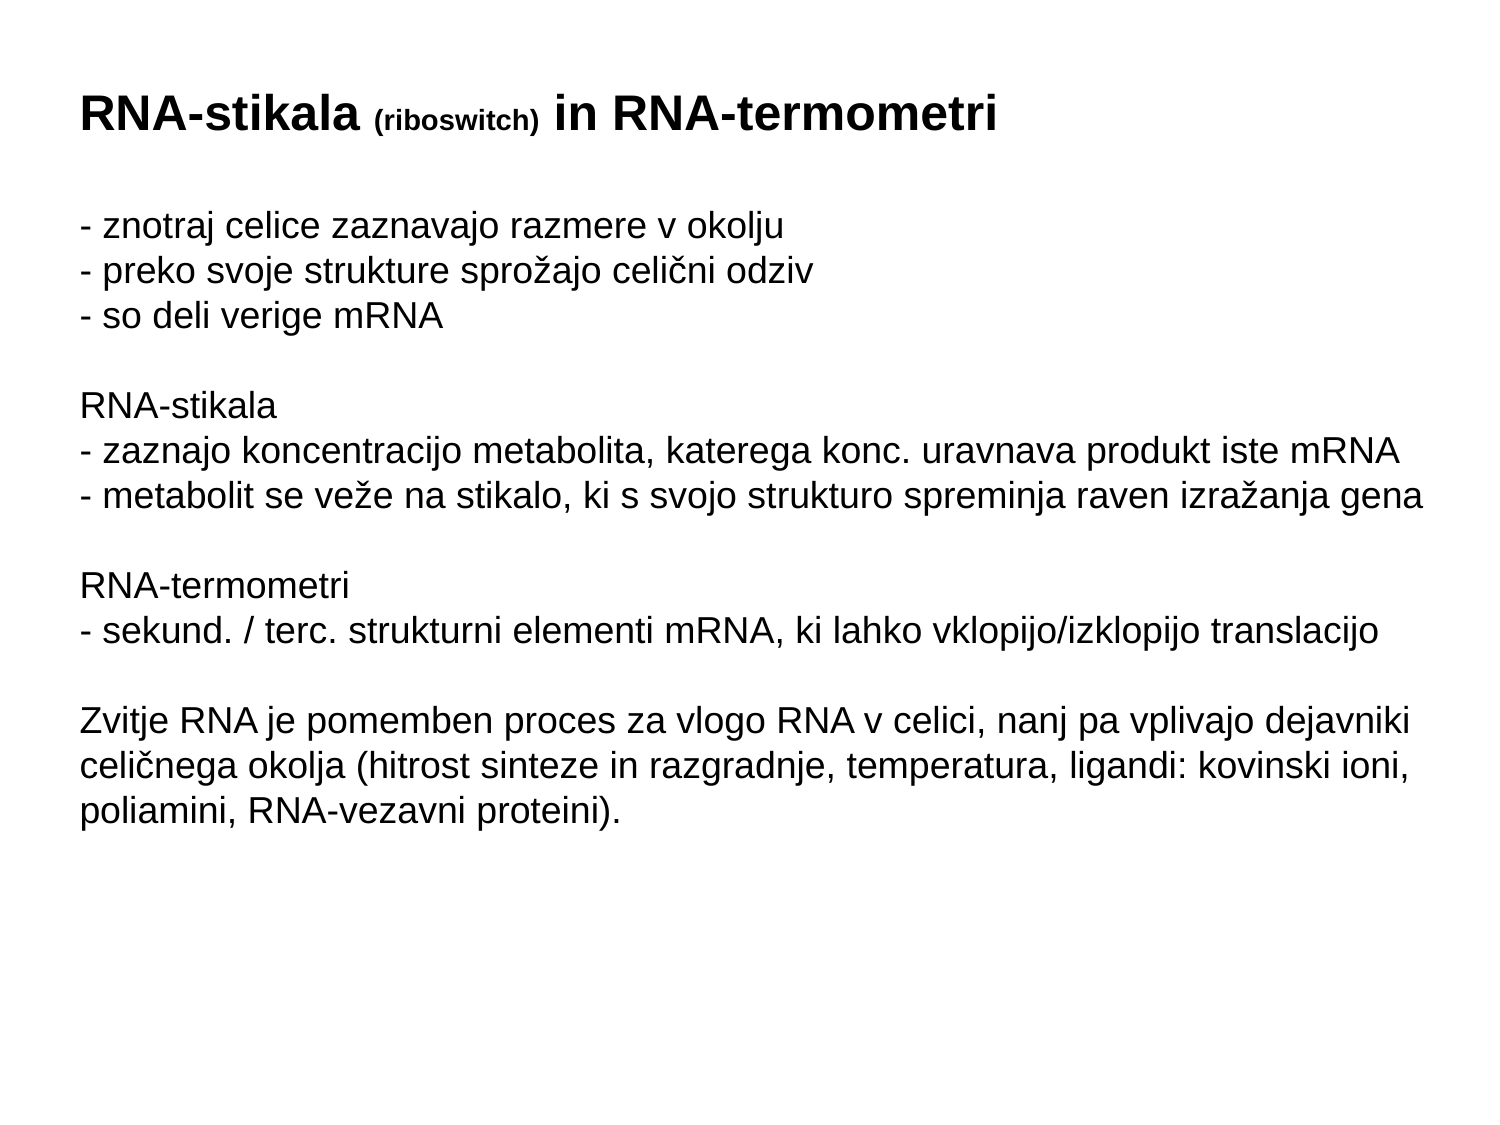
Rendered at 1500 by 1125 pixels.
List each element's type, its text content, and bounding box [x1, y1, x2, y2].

text_box RNA-stikala (riboswitch) in RNA-termometri - znotraj celice zaznavajo razmere v okolju - preko svoje strukture sprožajo celični odziv - so deli verige mRNA RNA-stikala - zaznajo koncentracijo metabolita, katerega konc. uravnava produkt iste mRNA - metabolit se veže na stikalo, ki s svojo strukturo spreminja raven izražanja gena RNA-termometri - sekund. / terc. strukturni elementi mRNA, ki lahko vklopijo/izklopijo translacijo Zvitje RNA je pomemben proces za vlogo RNA v celici, nanj pa vplivajo dejavniki celičnega okolja (hitrost sinteze in razgradnje, temperatura, ligandi: kovinski ioni, poliamini, RNA-vezavni proteini). [64, 73, 1500, 839]
